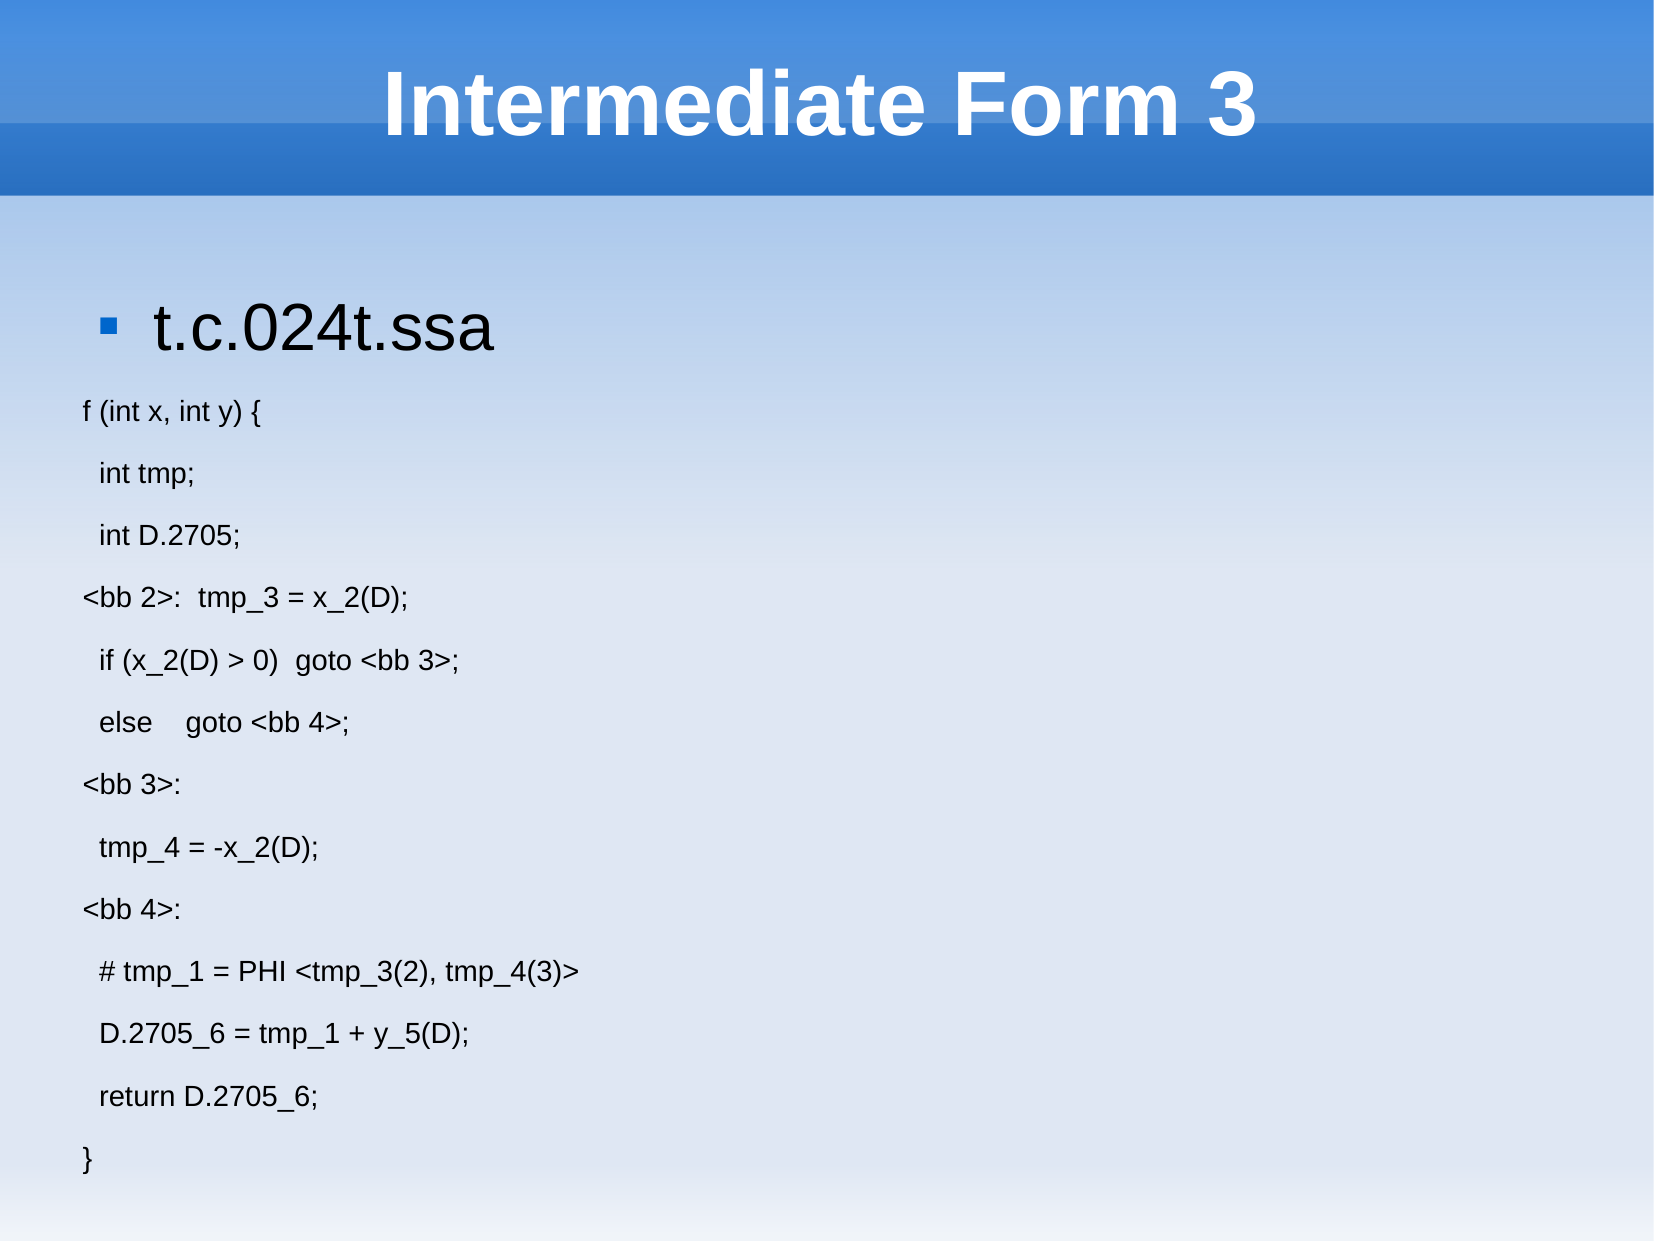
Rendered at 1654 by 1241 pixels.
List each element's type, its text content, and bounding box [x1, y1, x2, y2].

picture [0, 0, 1654, 1241]
title Intermediate Form 3 [76, 7, 1565, 200]
list t.c.024t.ssa f (int x, int y) { int tmp; int D.2705; <bb 2>: tmp_3 = x_2(D); if (x_2(D) > 0) goto <bb 3>; else goto <bb 4>; <bb 3>: tmp_4 = -x_2(D); <bb 4>: # tmp_1 = PHI <tmp_3(2), tmp_4(3)> D.2705_6 = tmp_1 + y_5(D); return D.2705_6; } [82, 290, 1571, 1238]
